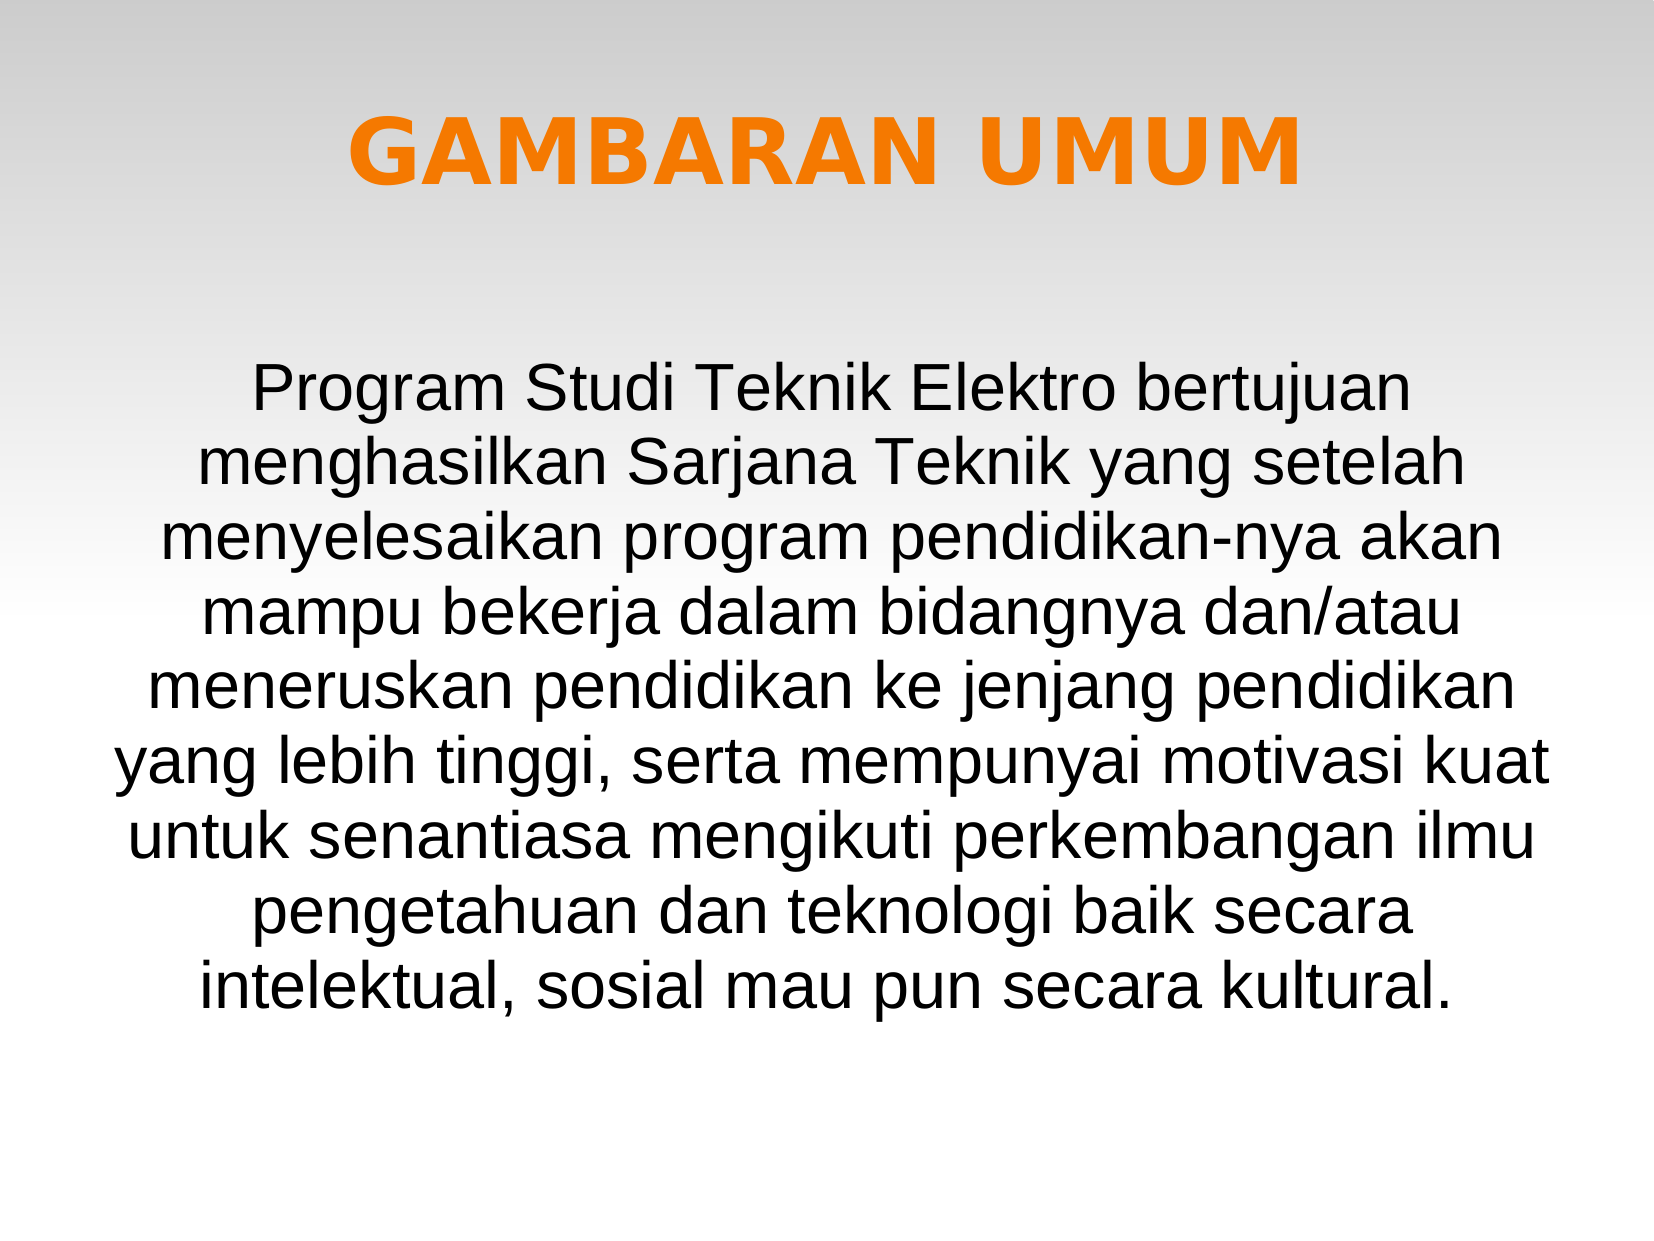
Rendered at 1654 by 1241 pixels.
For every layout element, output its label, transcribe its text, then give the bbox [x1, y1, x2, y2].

subtitle Program Studi Teknik Elektro bertujuan menghasilkan Sarjana Teknik yang setelah menyelesaikan program pendidikan-nya akan mampu bekerja dalam bidangnya dan/atau meneruskan pendidikan ke jenjang pendidikan yang lebih tinggi, serta mempunyai motivasi kuat untuk senantiasa mengikuti perkembangan ilmu pengetahuan dan teknologi baik secara intelektual, sosial mau pun secara kultural. [88, 308, 1577, 1063]
title GAMBARAN UMUM [82, 56, 1571, 250]
